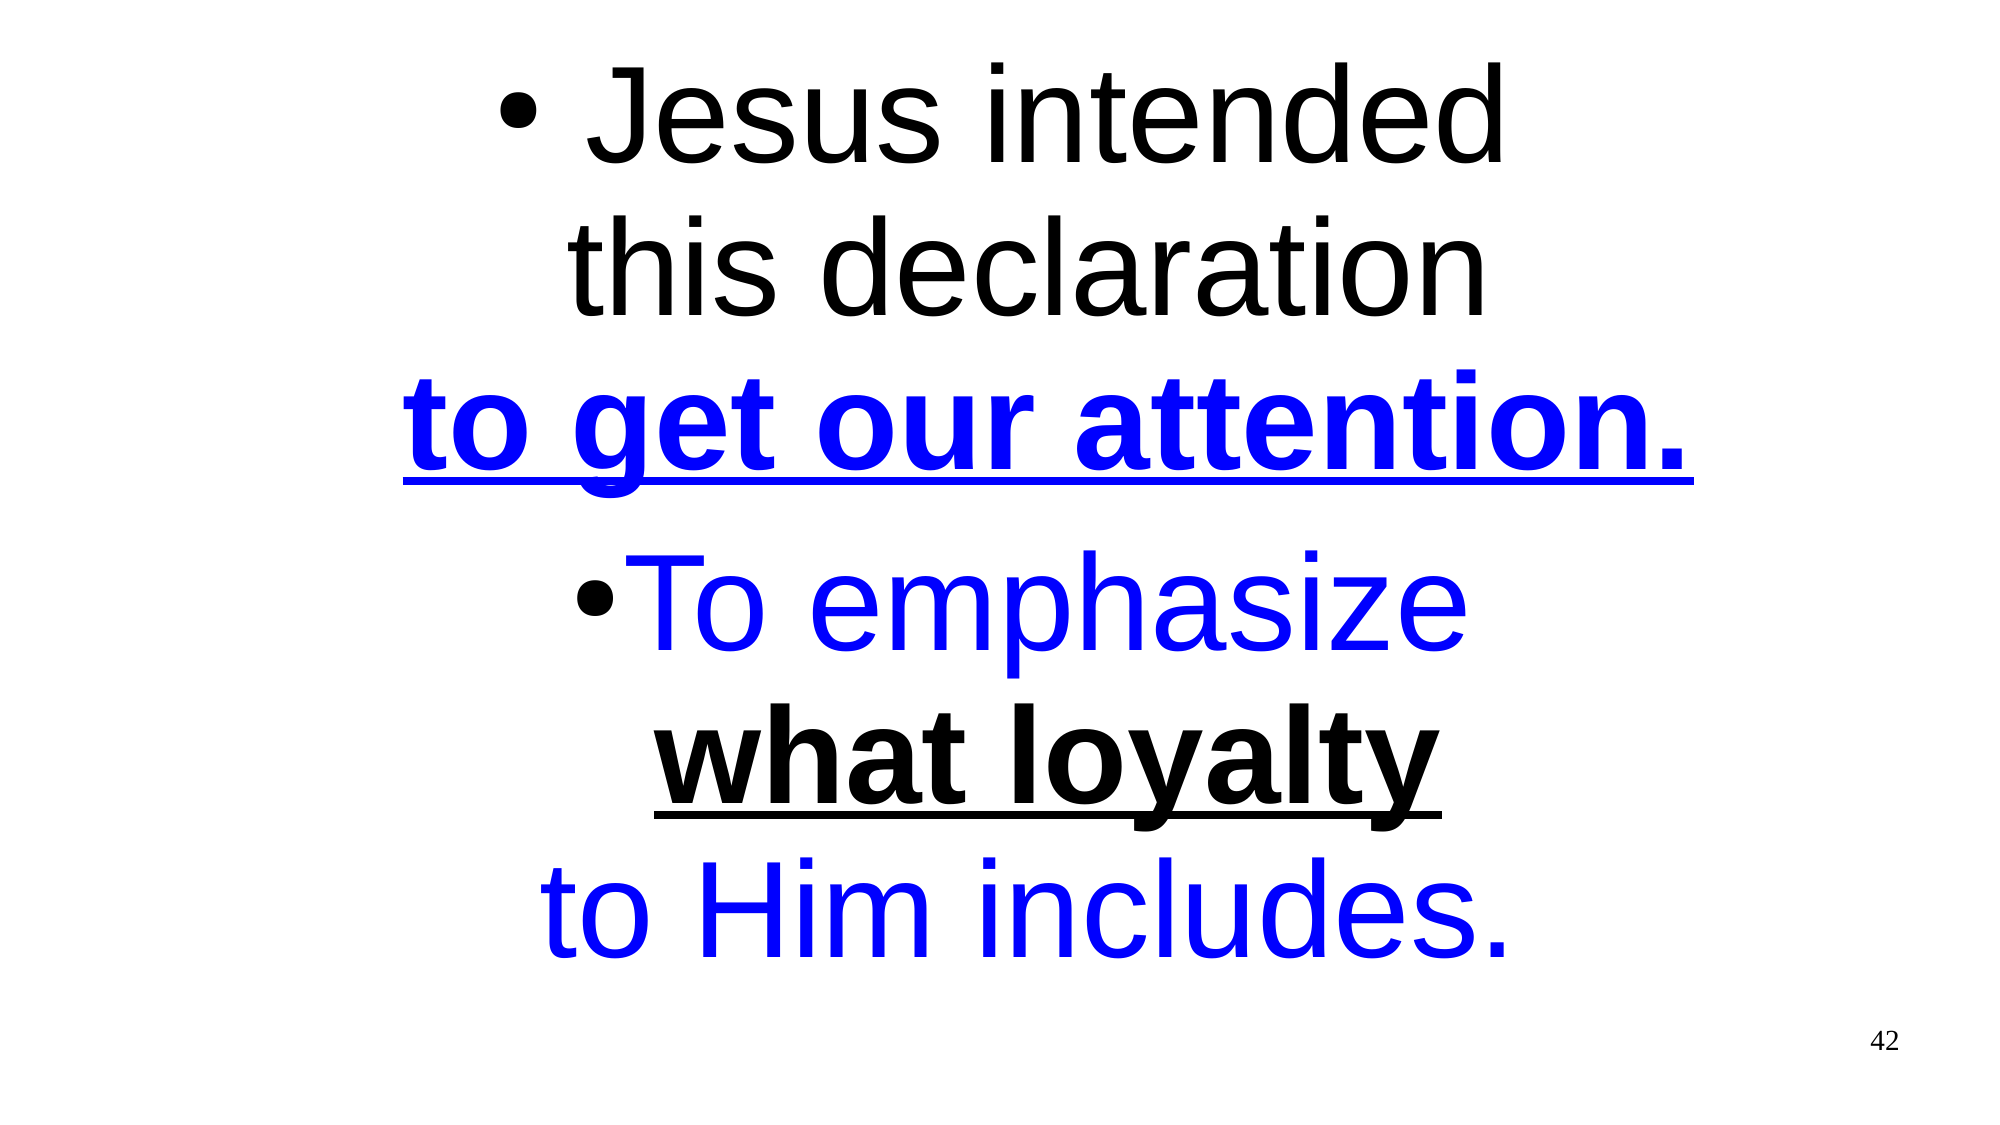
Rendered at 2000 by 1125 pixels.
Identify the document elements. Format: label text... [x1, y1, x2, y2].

list Jesus intended this declaration to get our attention. To emphasize what loyalty to Him includes. [37, 37, 1988, 1088]
